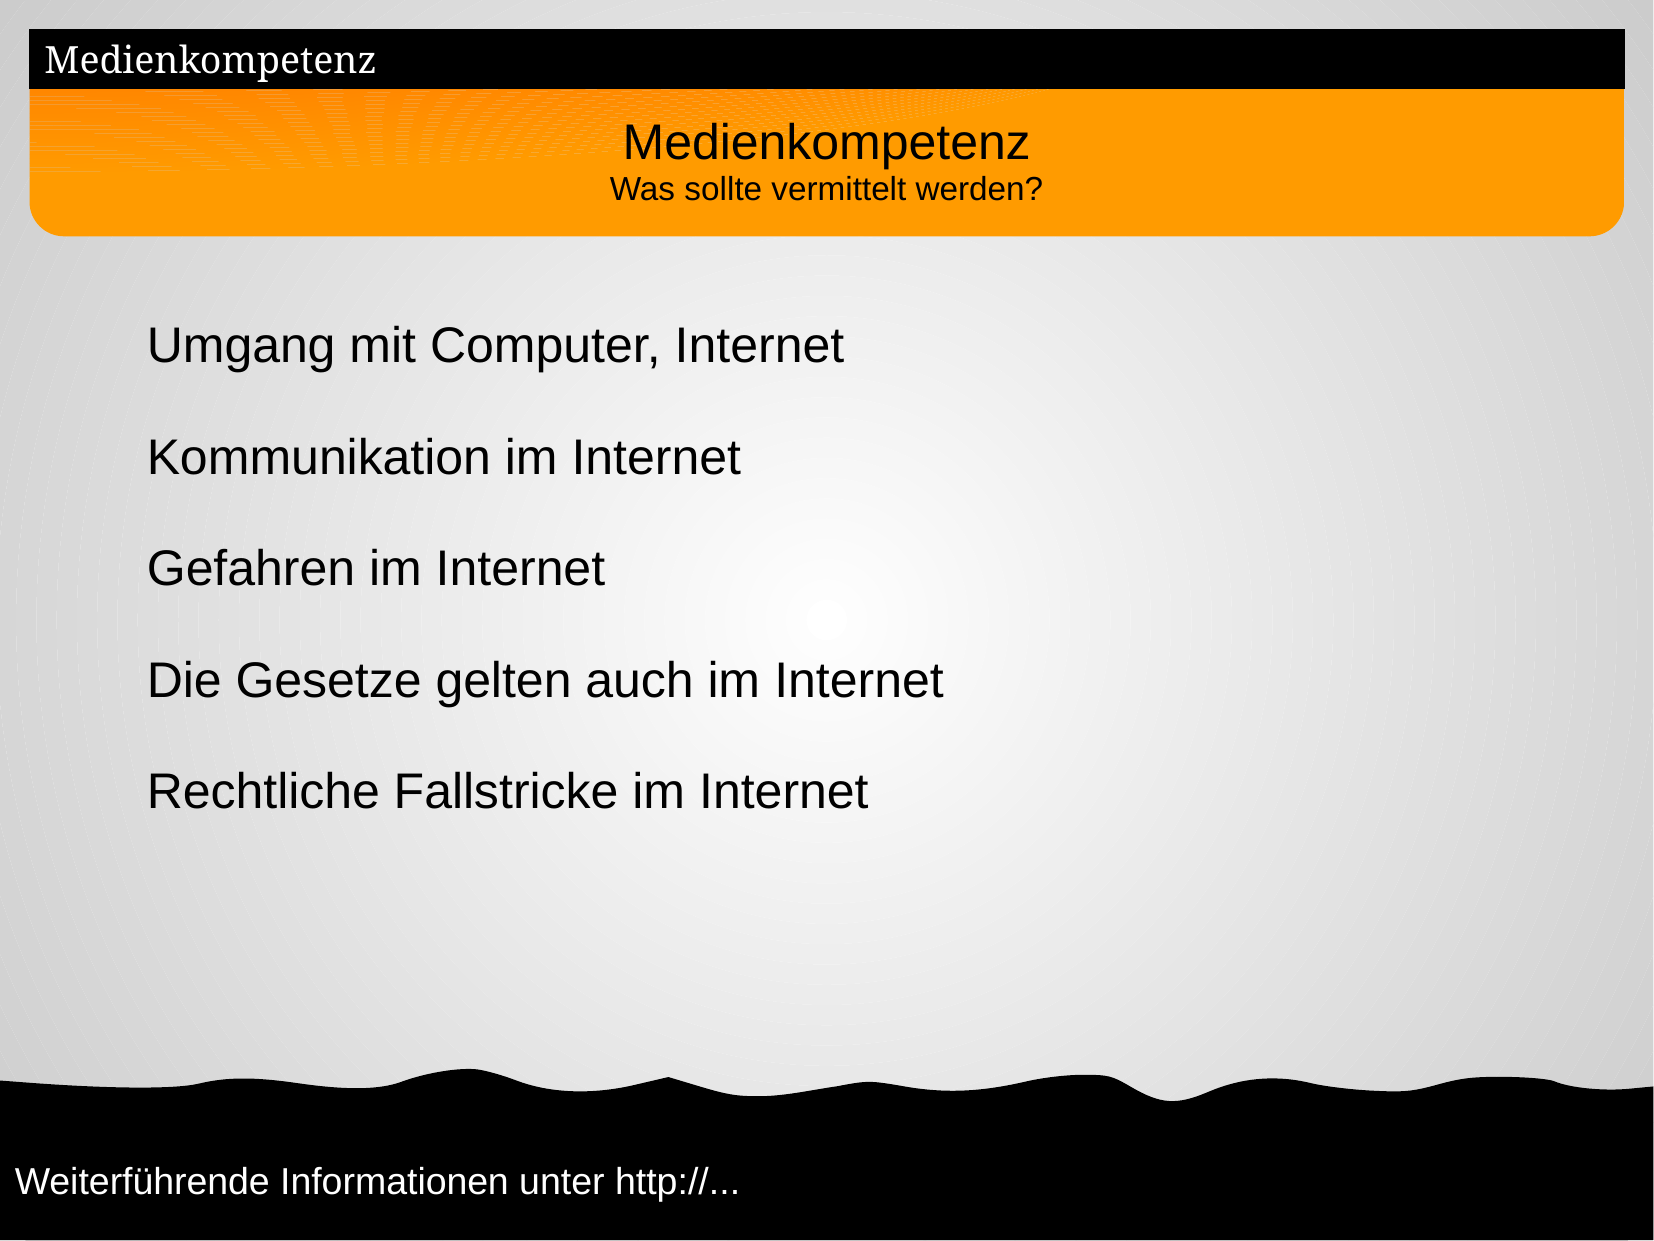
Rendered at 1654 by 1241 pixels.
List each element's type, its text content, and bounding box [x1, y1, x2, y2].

text_box Umgang mit Computer, Internet Kommunikation im Internet Gefahren im Internet Die Gesetze gelten auch im Internet Rechtliche Fallstricke im Internet [118, 310, 974, 827]
text_box Weiterführende Informationen unter http://... [0, 1122, 1654, 1241]
text_box Medienkompetenz [29, 29, 1625, 89]
text_box Medienkompetenz Was sollte vermittelt werden? [29, 89, 1625, 237]
text_box [0, 1068, 1654, 1122]
